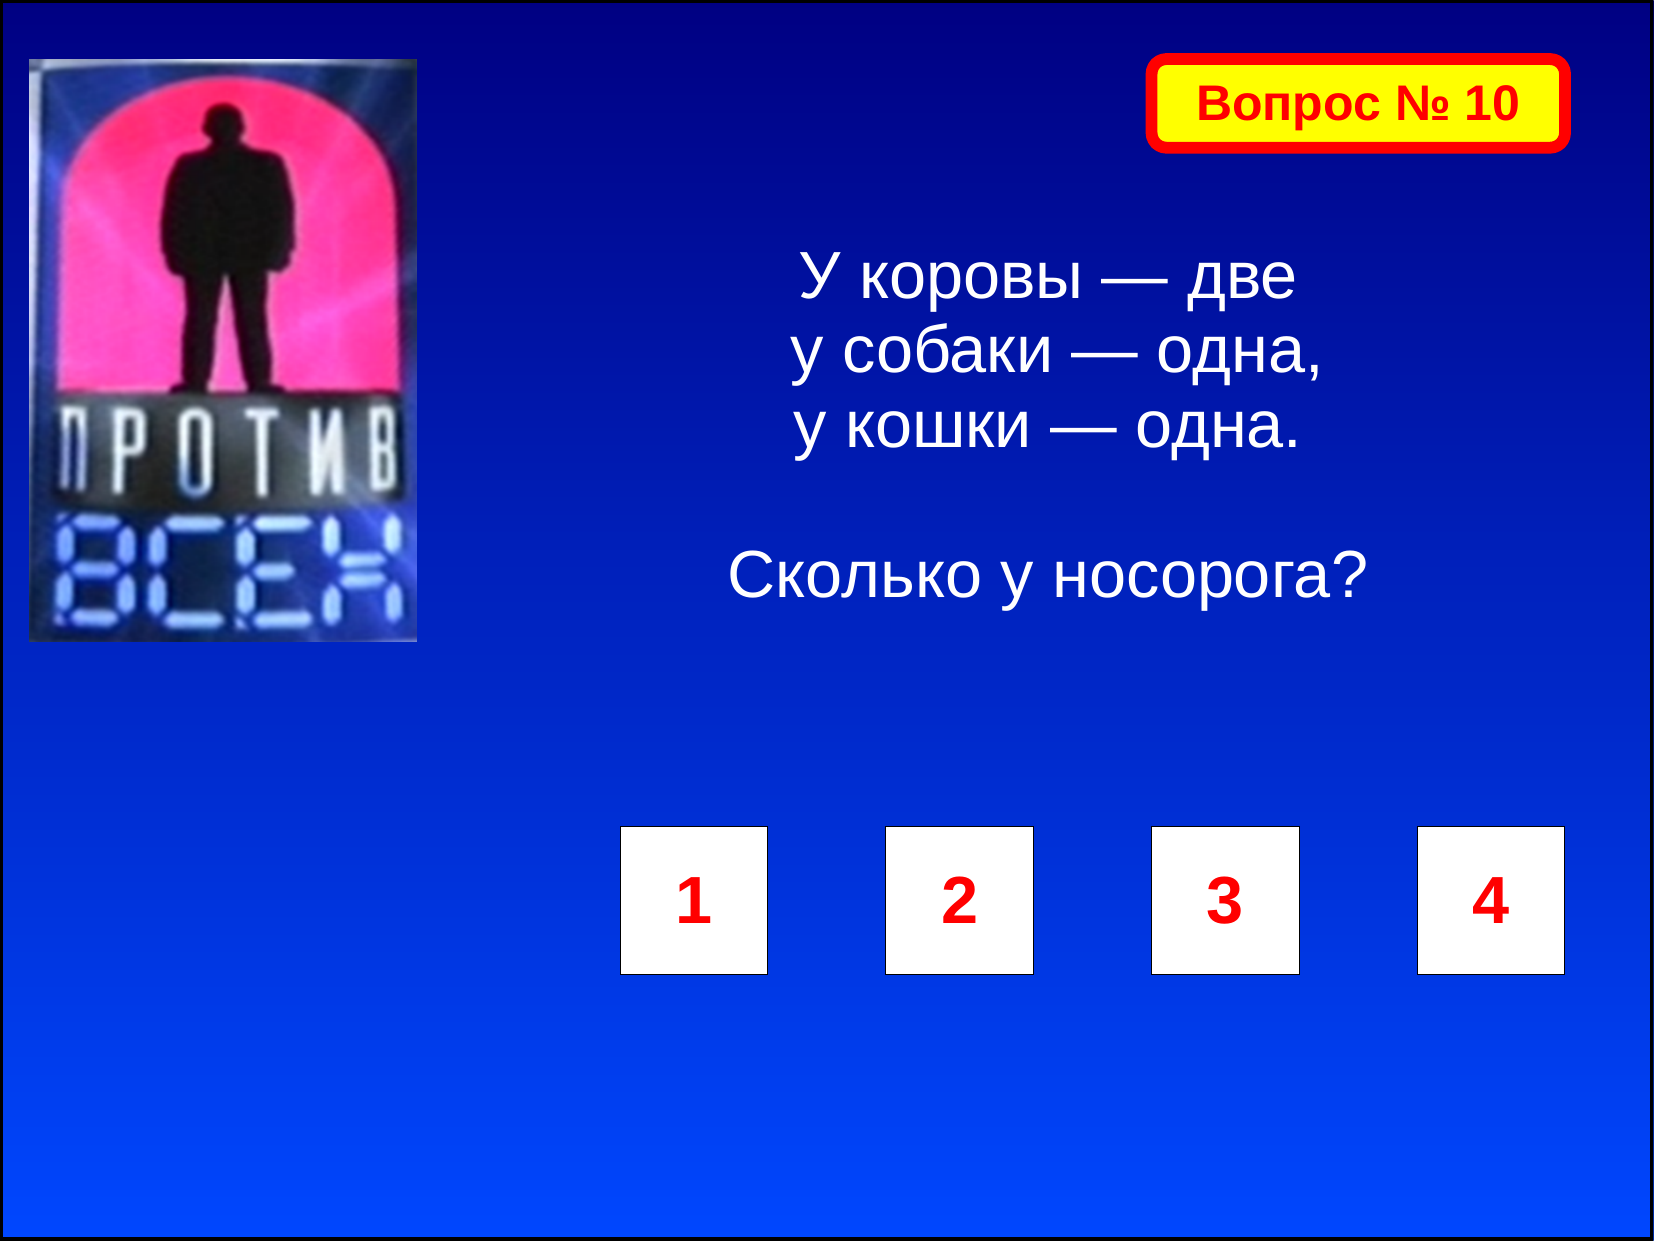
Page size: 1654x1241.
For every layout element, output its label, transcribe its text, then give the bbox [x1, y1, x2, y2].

text_box У коровы — две у собаки — одна, у кошки — одна. Сколько у носорога? [472, 230, 1625, 827]
text_box 4 [1417, 827, 1565, 975]
text_box Вопрос № 10 [1151, 59, 1566, 148]
text_box [0, 0, 1654, 1241]
text_box 3 [1151, 827, 1300, 975]
text_box 2 [885, 827, 1034, 975]
text_box 1 [620, 827, 768, 975]
picture [29, 59, 417, 642]
